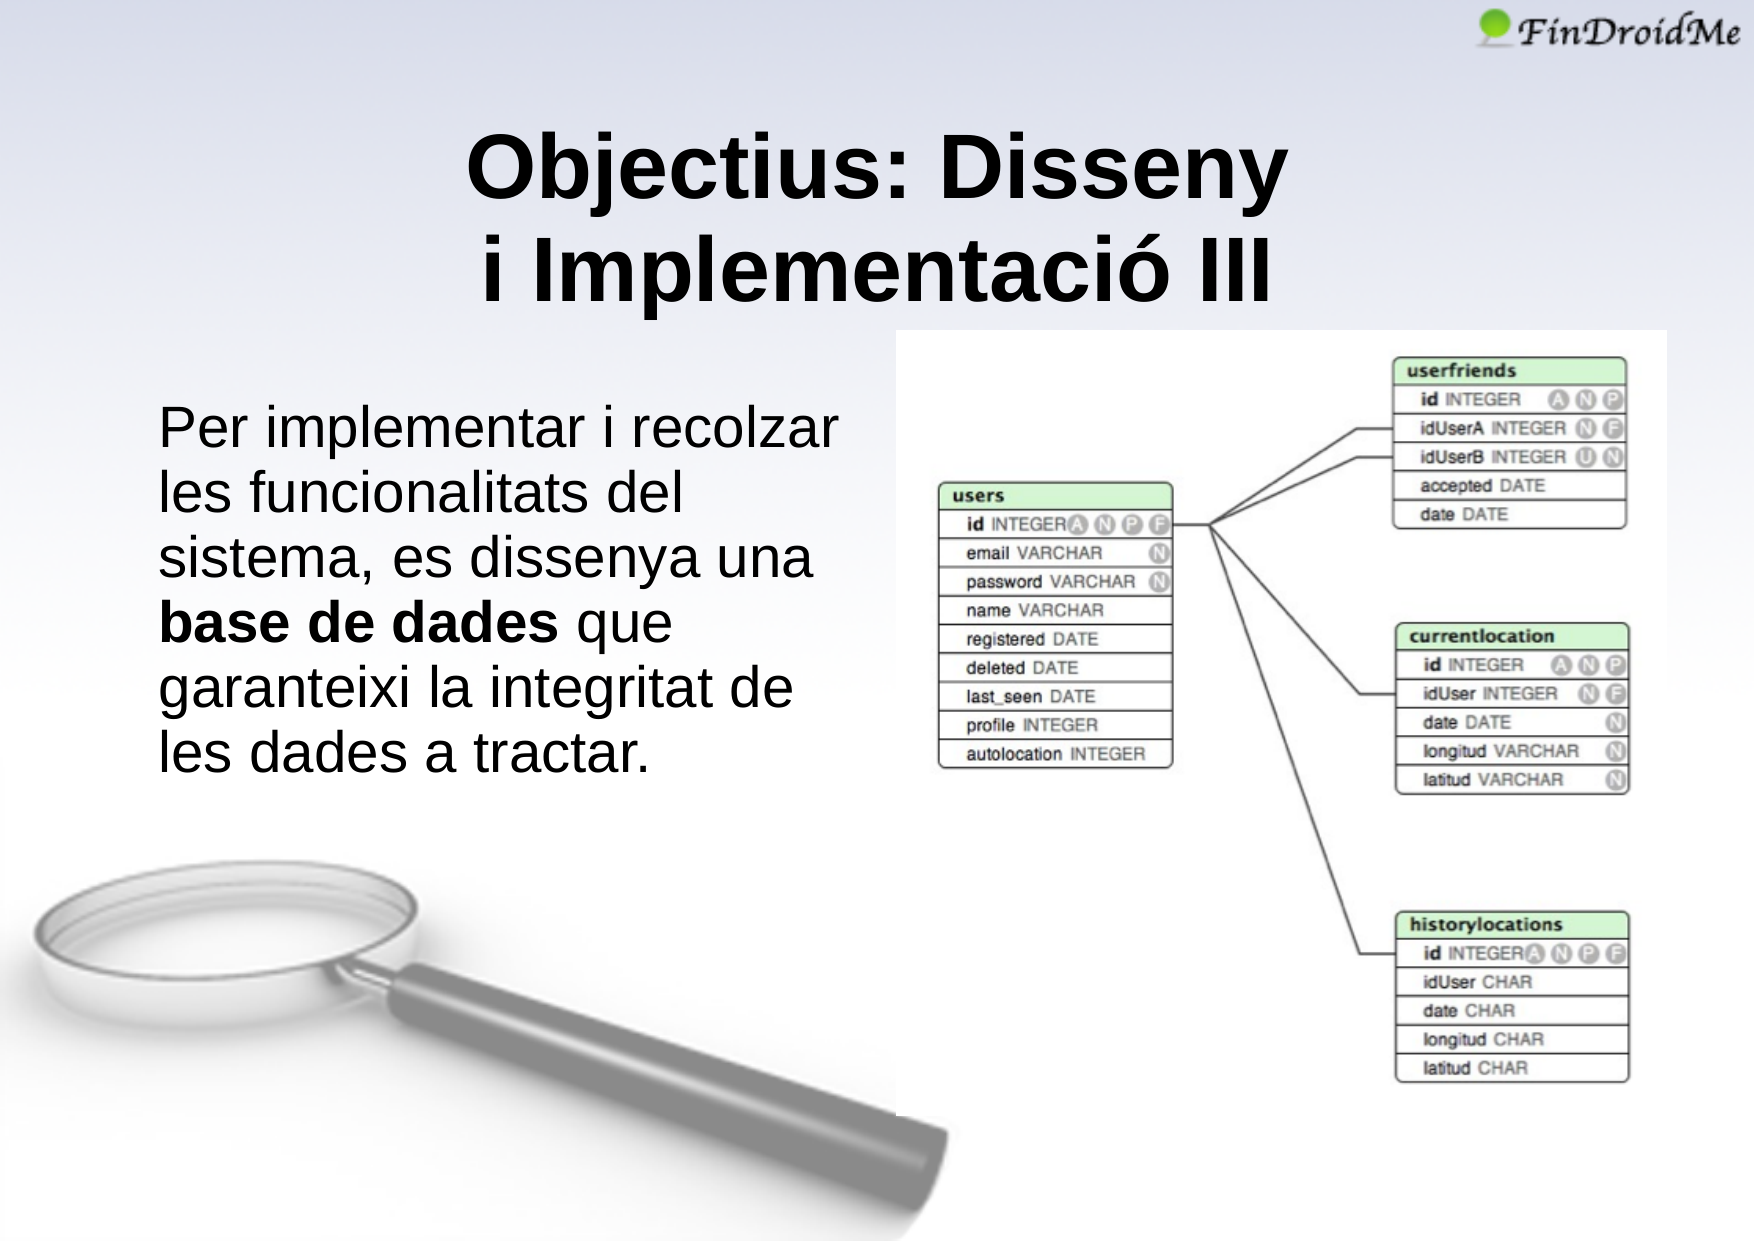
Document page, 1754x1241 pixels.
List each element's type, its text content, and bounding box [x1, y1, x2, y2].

picture [0, 0, 1754, 1241]
title Objectius: Disseny i Implementació III [128, 114, 1627, 322]
list Per implementar i recolzar les funcionalitats del sistema, es dissenya una base de dades que garanteixi la integritat de les dades a tractar. [87, 290, 858, 1109]
